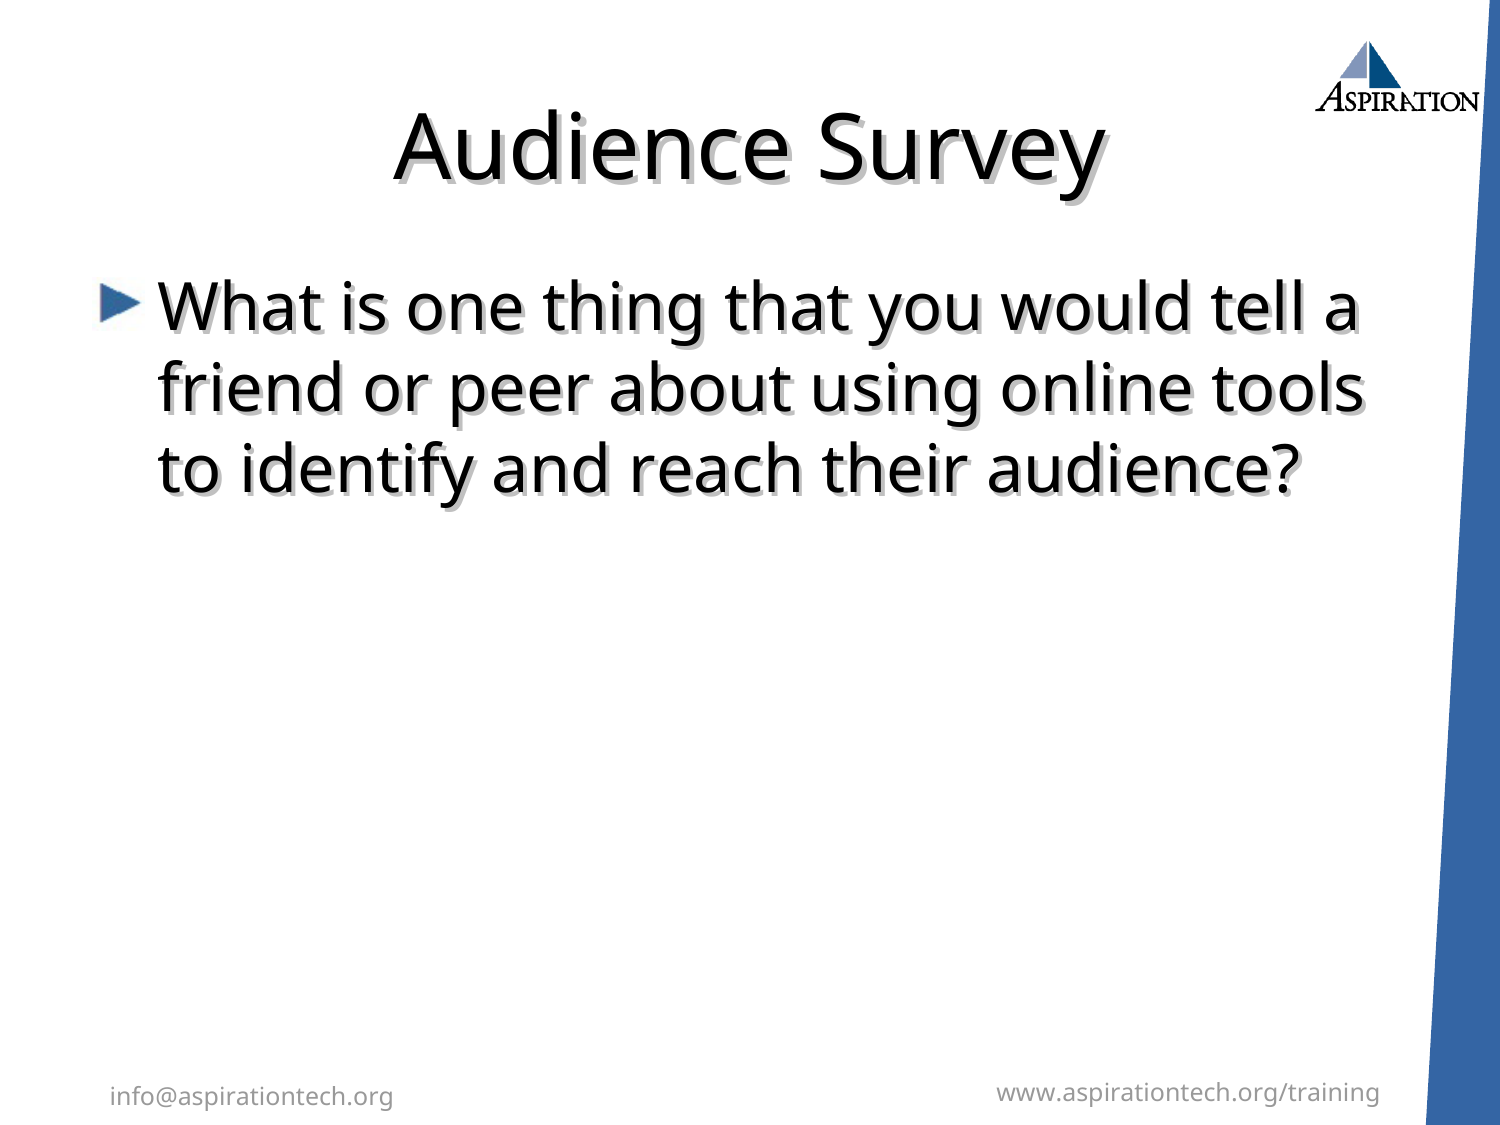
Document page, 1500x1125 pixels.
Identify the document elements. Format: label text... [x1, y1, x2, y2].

picture [1315, 41, 1480, 120]
title Audience Survey [75, 44, 1426, 233]
list What is one thing that you would tell a friend or peer about using online tools to identify and reach their audience? [75, 263, 1426, 1006]
